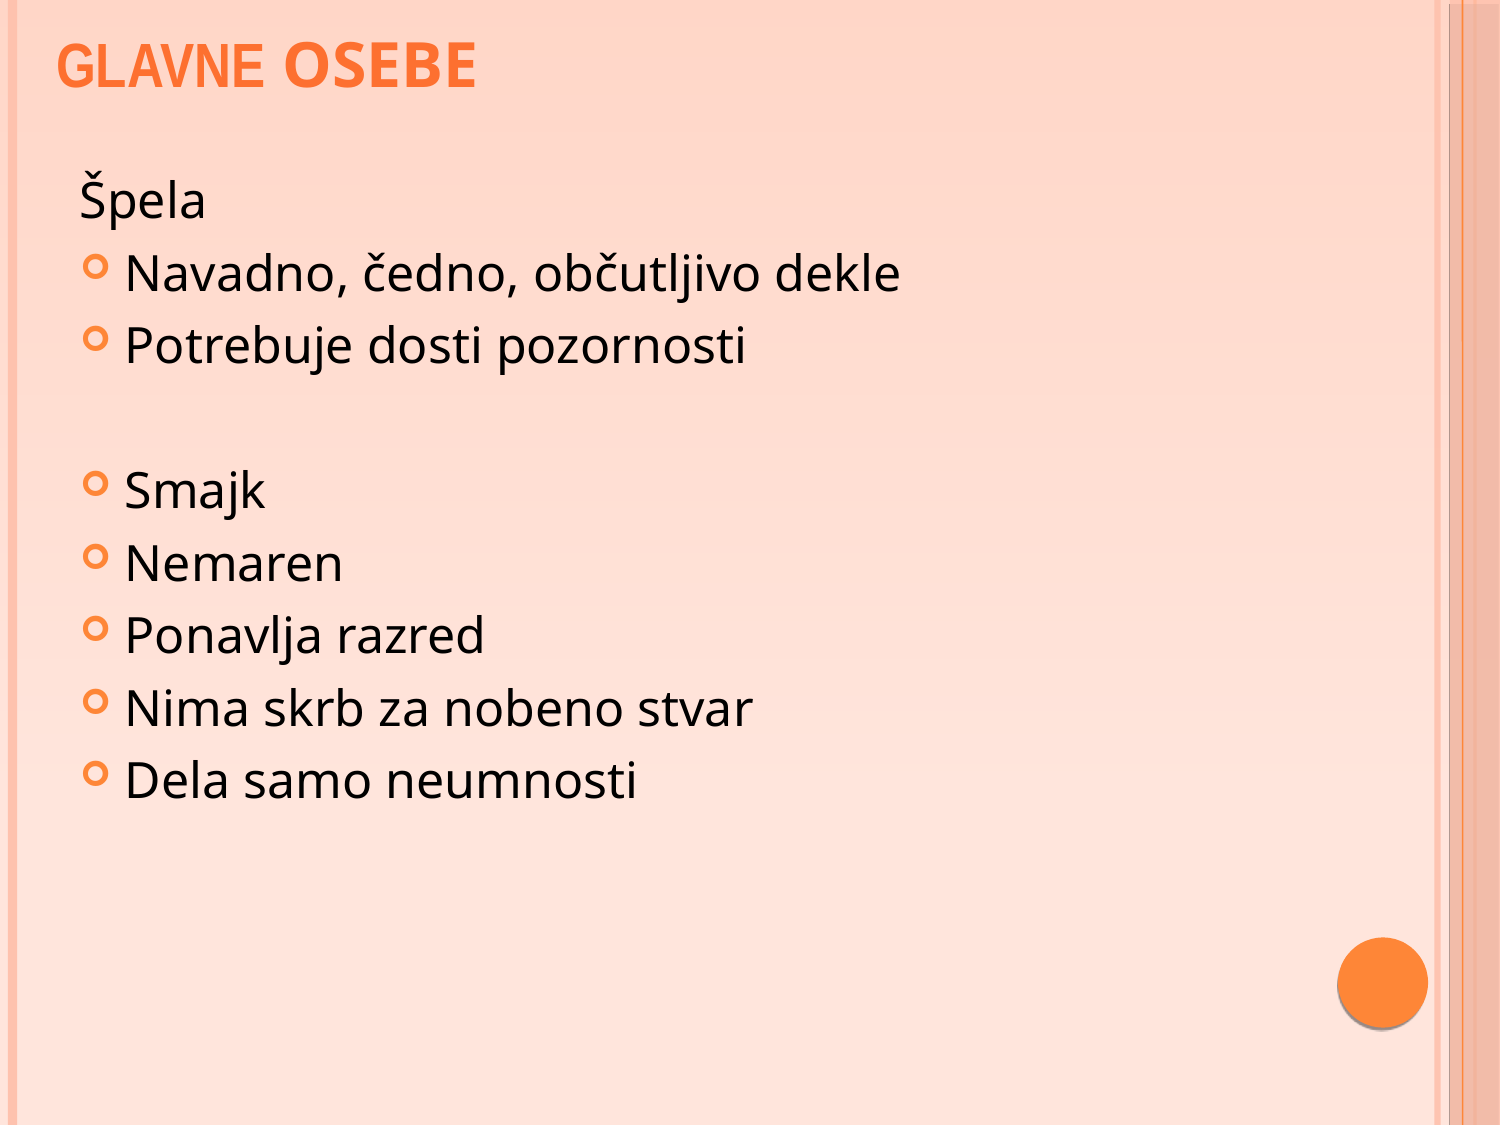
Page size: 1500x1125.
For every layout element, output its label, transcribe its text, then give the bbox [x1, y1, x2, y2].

list Špela Navadno, čedno, občutljivo dekle Potrebuje dosti pozornosti Smajk Nemaren Ponavlja razred Nima skrb za nobeno stvar Dela samo neumnosti [64, 160, 1290, 1125]
title Glavne osebe [41, 0, 1267, 108]
